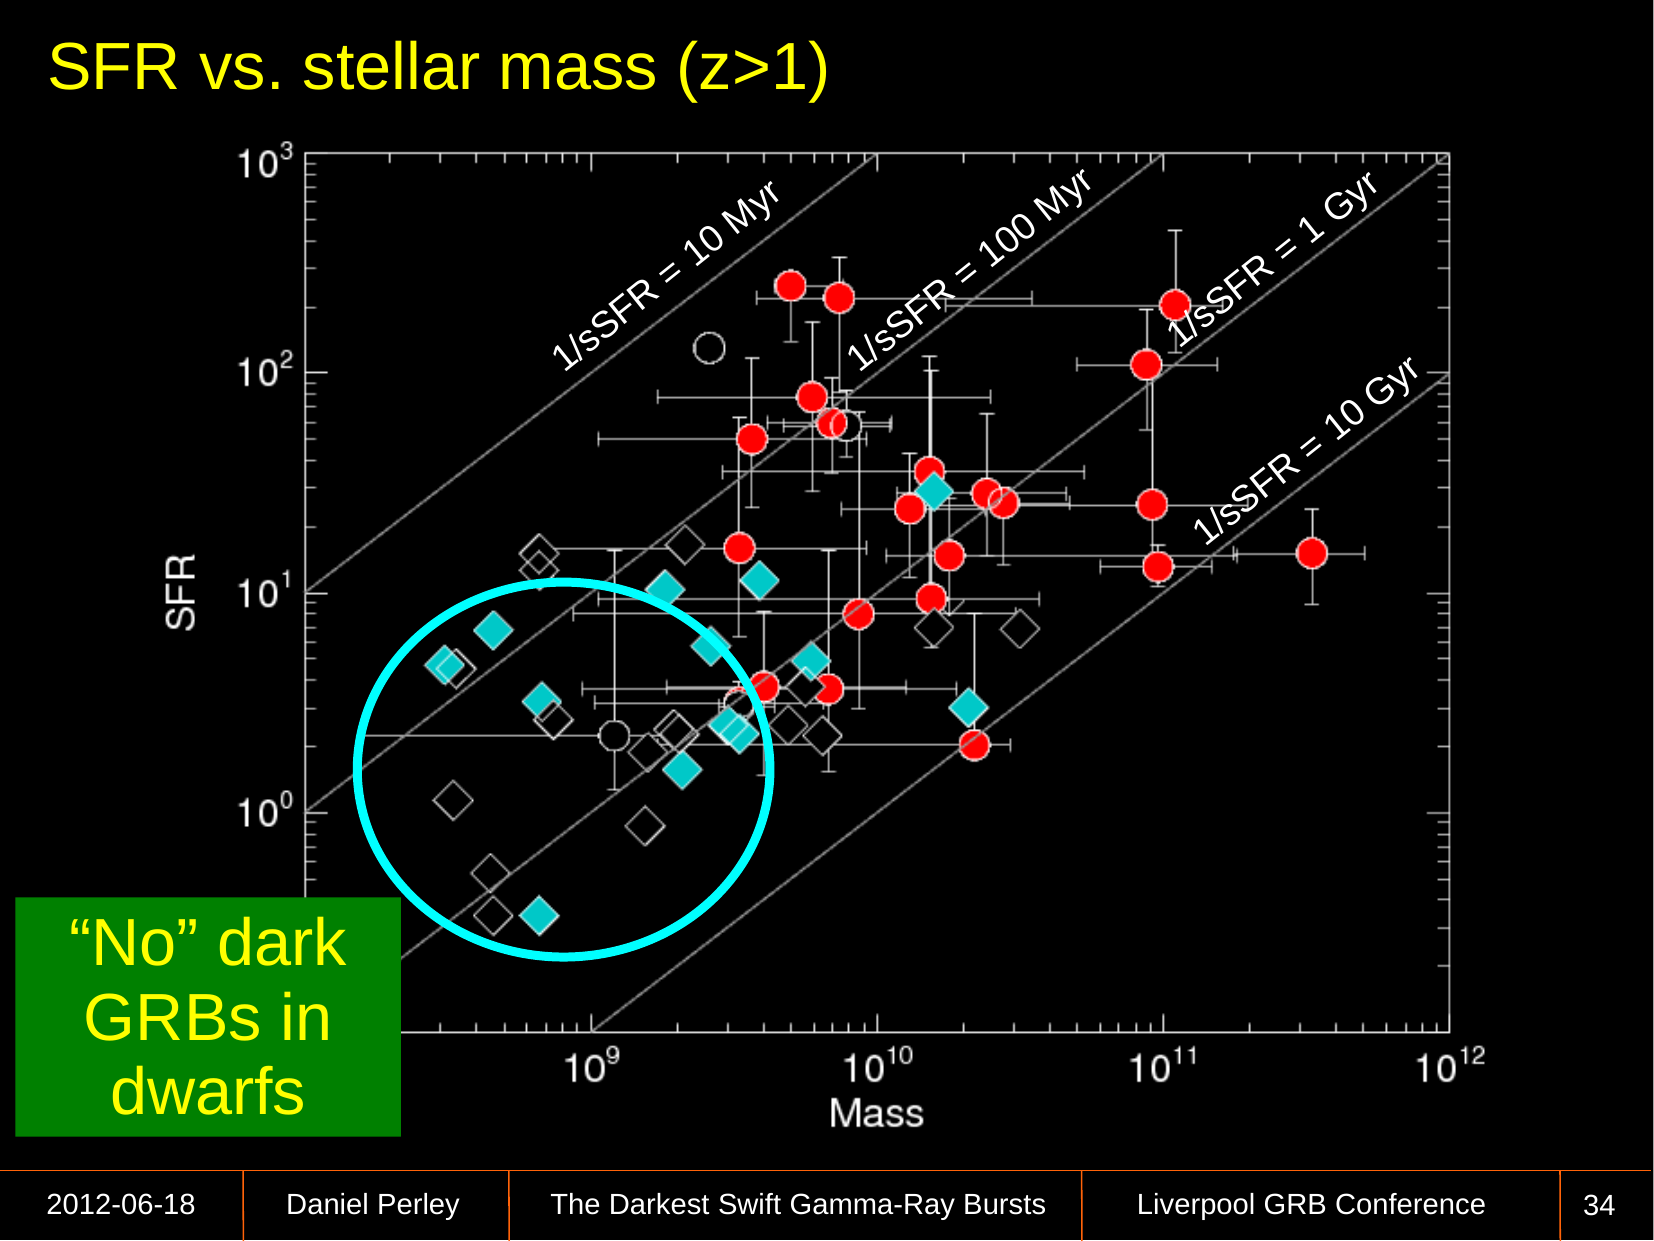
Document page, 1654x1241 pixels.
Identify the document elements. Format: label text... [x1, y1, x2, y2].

text_box 1/sSFR = 10 Myr [526, 132, 870, 440]
text_box “No” dark GRBs in dwarfs [15, 897, 401, 1137]
text_box 1/sSFR = 100 Myr [822, 132, 1166, 441]
text_box 1/sSFR = 1 Gyr [1142, 138, 1412, 372]
picture [150, 122, 1501, 1129]
title SFR vs. stellar mass (z>1) [47, 25, 1564, 107]
text_box 1/sSFR = 10 Gyr [1167, 325, 1481, 607]
